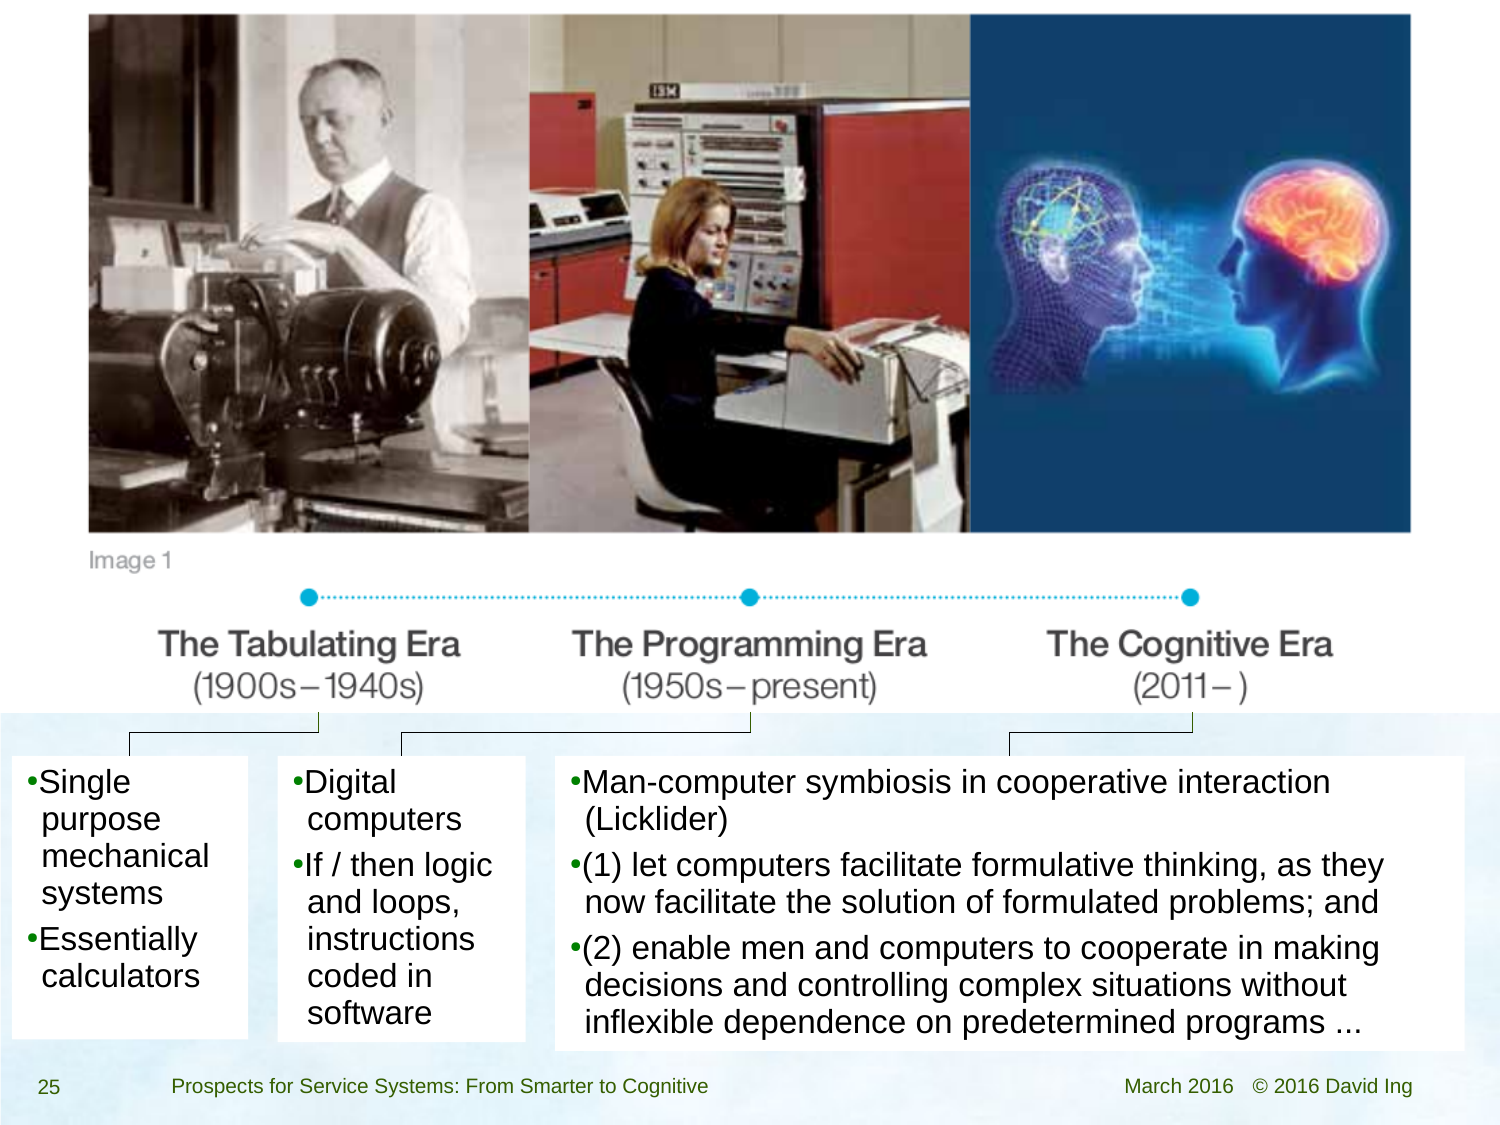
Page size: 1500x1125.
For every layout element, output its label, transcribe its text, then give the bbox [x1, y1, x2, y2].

picture [0, 0, 1500, 1125]
text_box Man-computer symbiosis in cooperative interaction (Licklider) (1) let computers facilitate formulative thinking, as they now facilitate the solution of formulated problems; and (2) enable men and computers to cooperate in making decisions and controlling complex situations without inflexible dependence on predetermined programs ... [555, 755, 1465, 1051]
text_box Single purpose mechanical systems Essentially calculators [11, 755, 249, 1040]
text_box Digital computers If / then logic and loops, instructions coded in software [277, 755, 526, 1043]
